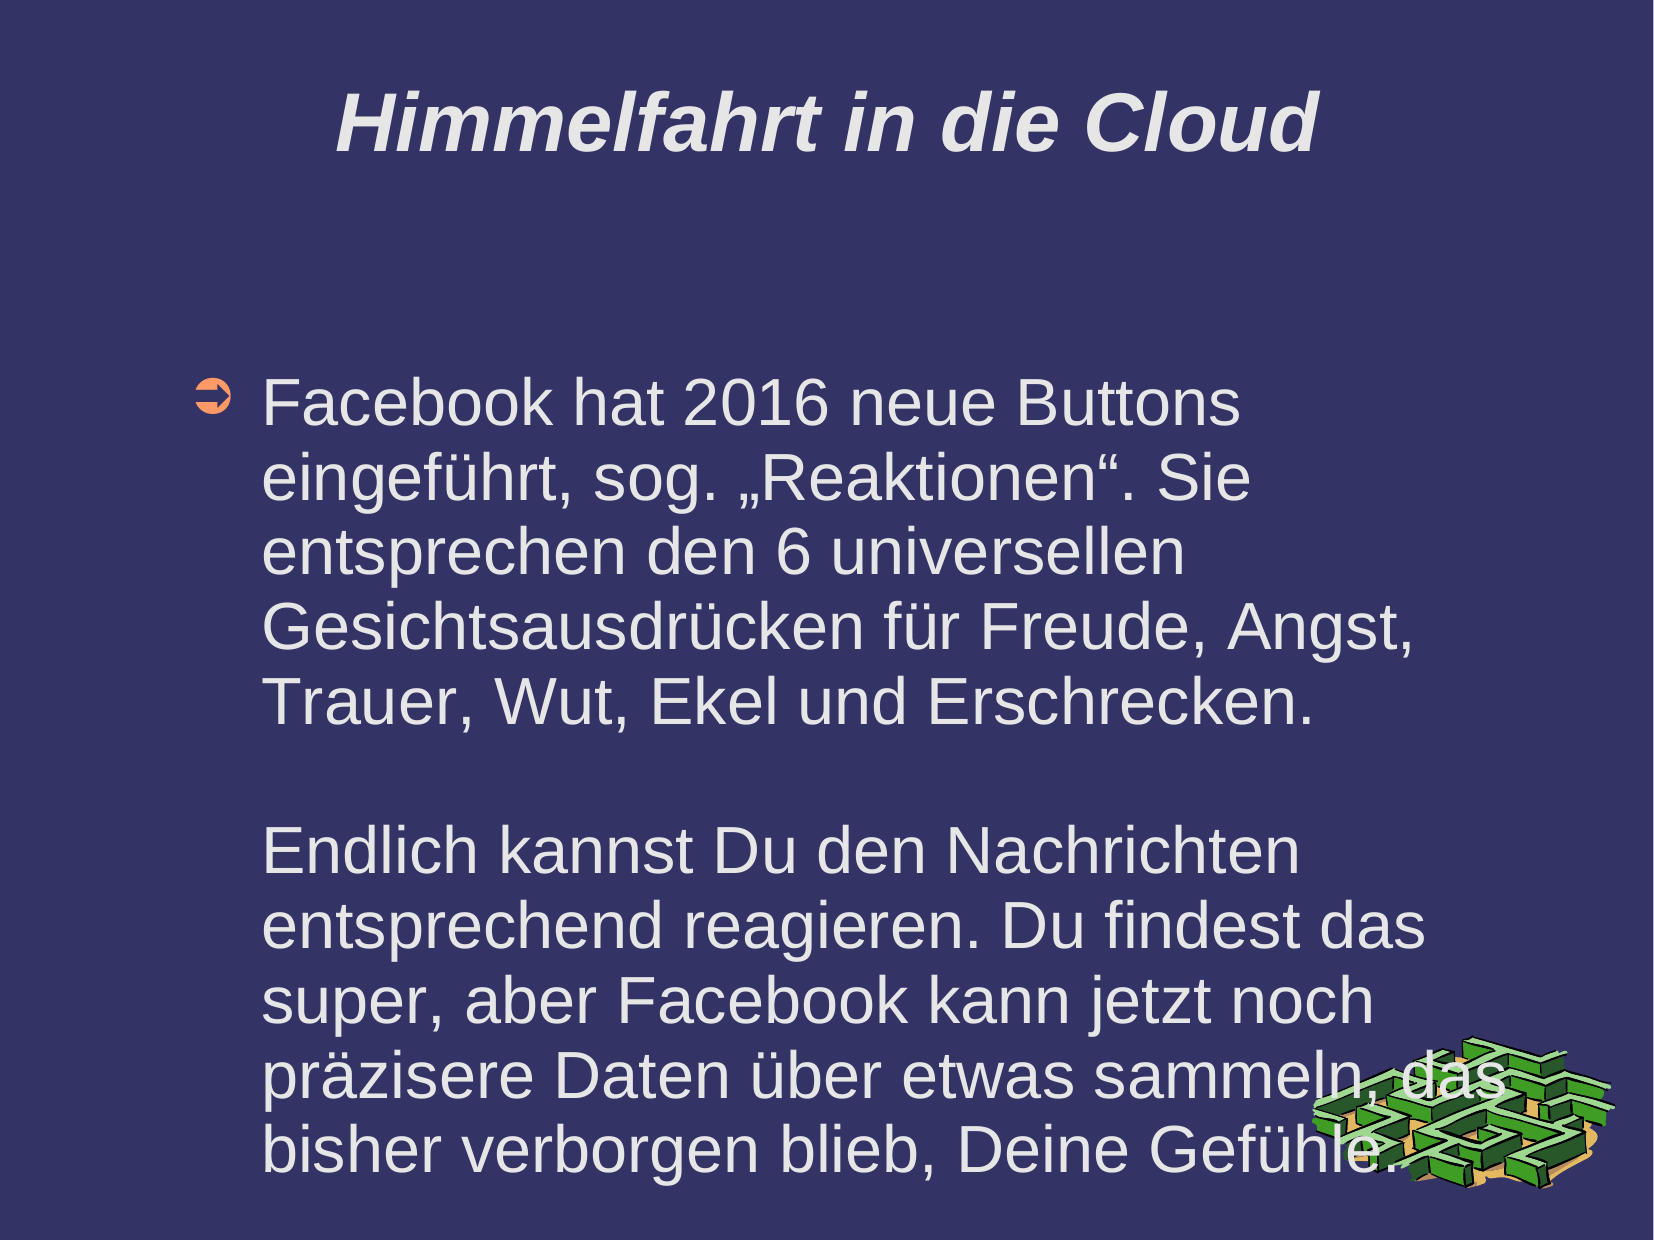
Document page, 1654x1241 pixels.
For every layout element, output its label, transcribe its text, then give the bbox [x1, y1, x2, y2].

title Himmelfahrt in die Cloud [121, 19, 1534, 227]
list Facebook hat 2016 neue Buttons eingeführt, sog. „Reaktionen“. Sie entsprechen den 6 universellen Gesichtsausdrücken für Freude, Angst, Trauer, Wut, Ekel und Erschrecken. Endlich kannst Du den Nachrichten entsprechend reagieren. Du findest das super, aber Facebook kann jetzt noch präzisere Daten über etwas sammeln, das bisher verborgen blieb, Deine Gefühle. [178, 364, 1570, 1188]
